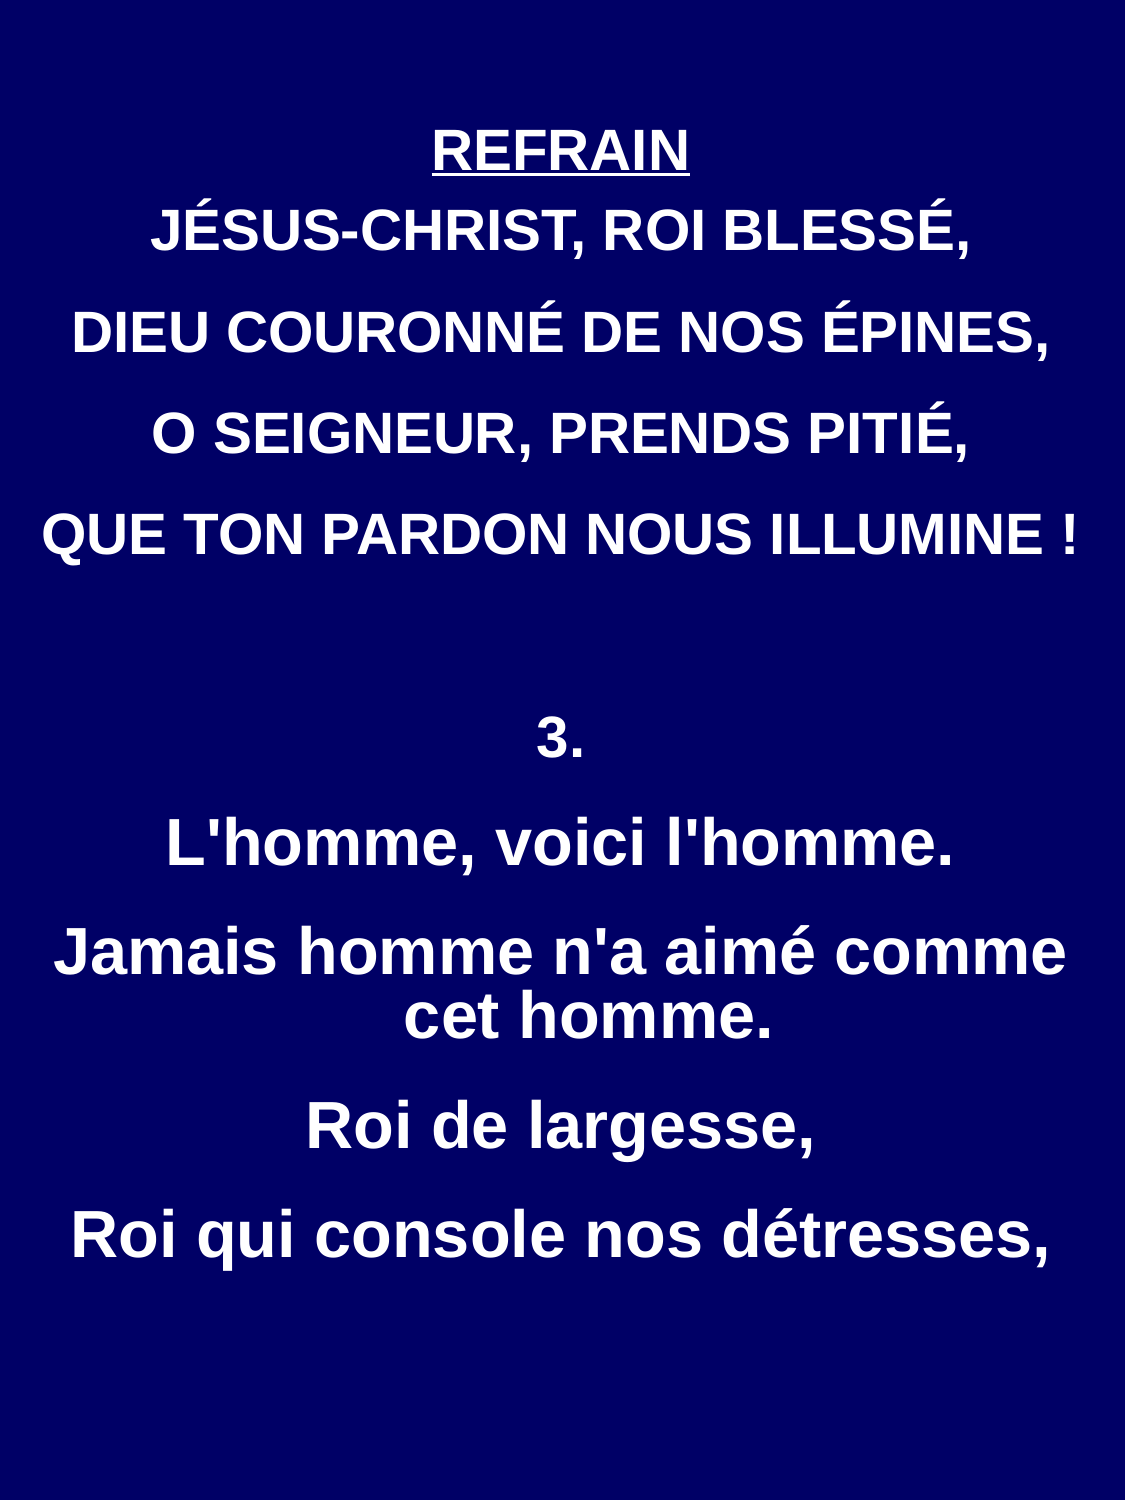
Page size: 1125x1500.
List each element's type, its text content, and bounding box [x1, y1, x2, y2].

text_box REFRAIN JÉSUS-CHRIST, ROI BLESSÉ, DIEU COURONNÉ DE NOS ÉPINES, O SEIGNEUR, PRENDS PITIÉ, QUE TON PARDON NOUS ILLUMINE ! 3. L'homme, voici l'homme. Jamais homme n'a aimé comme cet homme. Roi de largesse, Roi qui console nos détresses, [11, 35, 1111, 1441]
